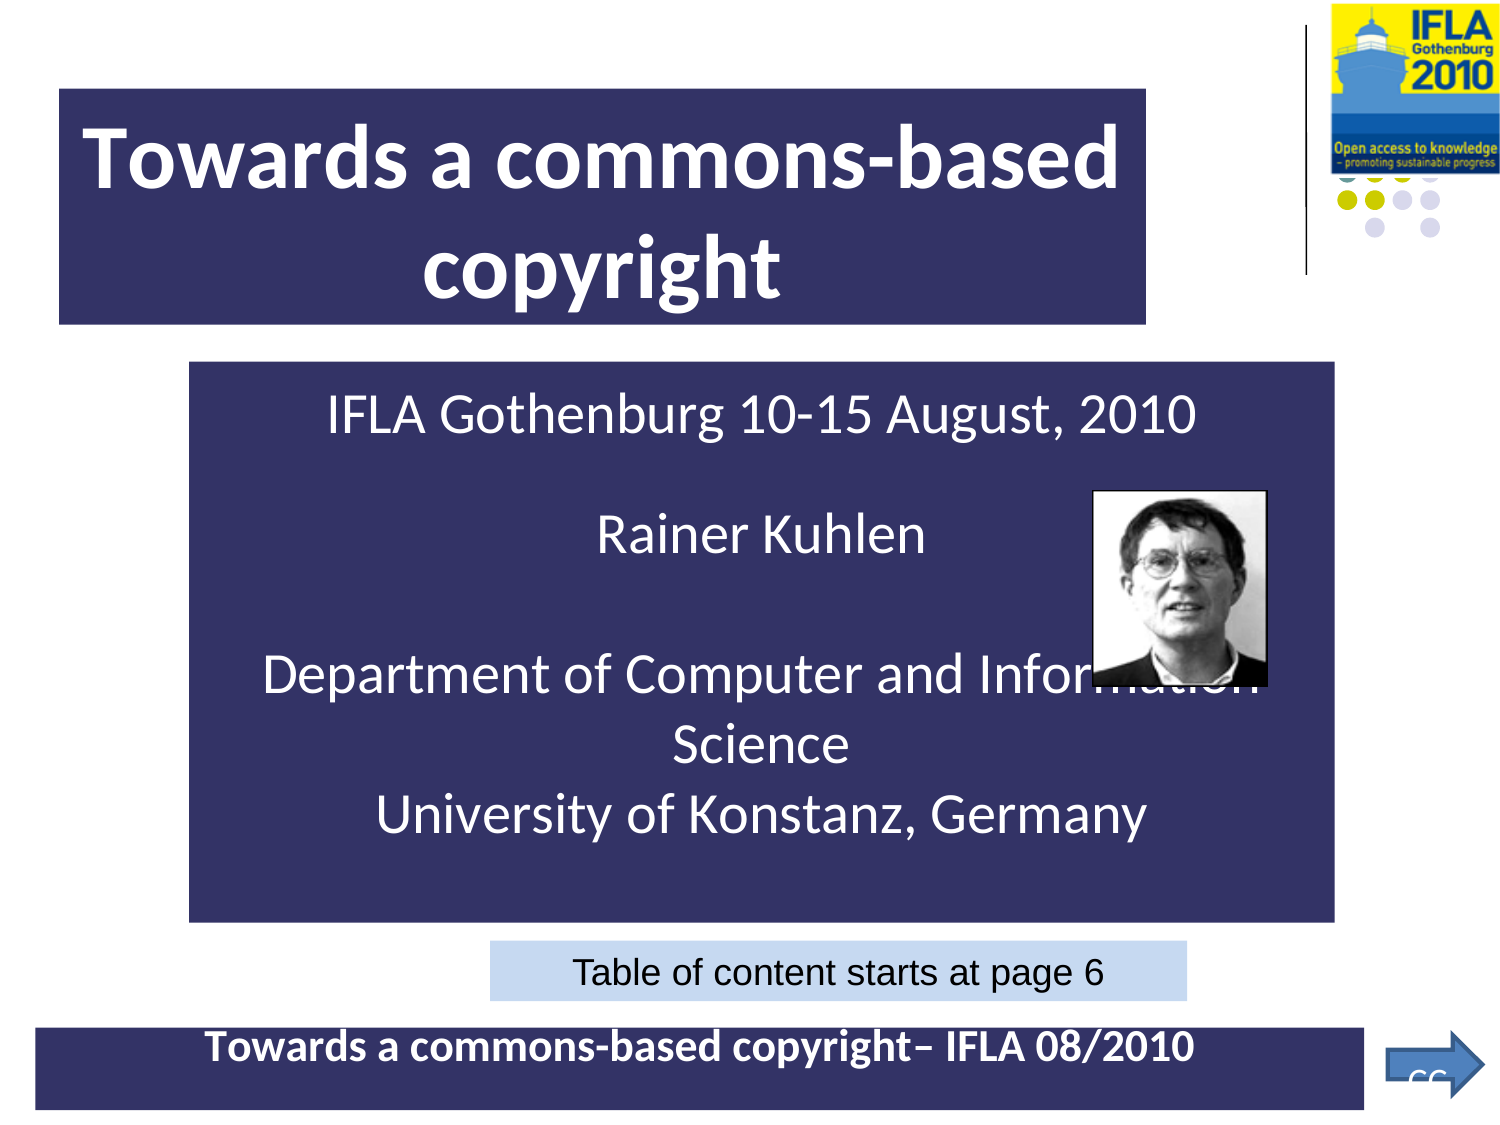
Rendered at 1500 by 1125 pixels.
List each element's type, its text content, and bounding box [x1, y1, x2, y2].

picture [1092, 490, 1268, 687]
title Towards a commons-based copyright [59, 88, 1146, 325]
title IFLA Gothenburg 10-15 August, 2010 Rainer Kuhlen Department of Computer and Information Science University of Konstanz, Germany [189, 361, 1335, 923]
text_box CC [1387, 1035, 1483, 1095]
text_box Table of content starts at page 6 [490, 940, 1188, 1002]
